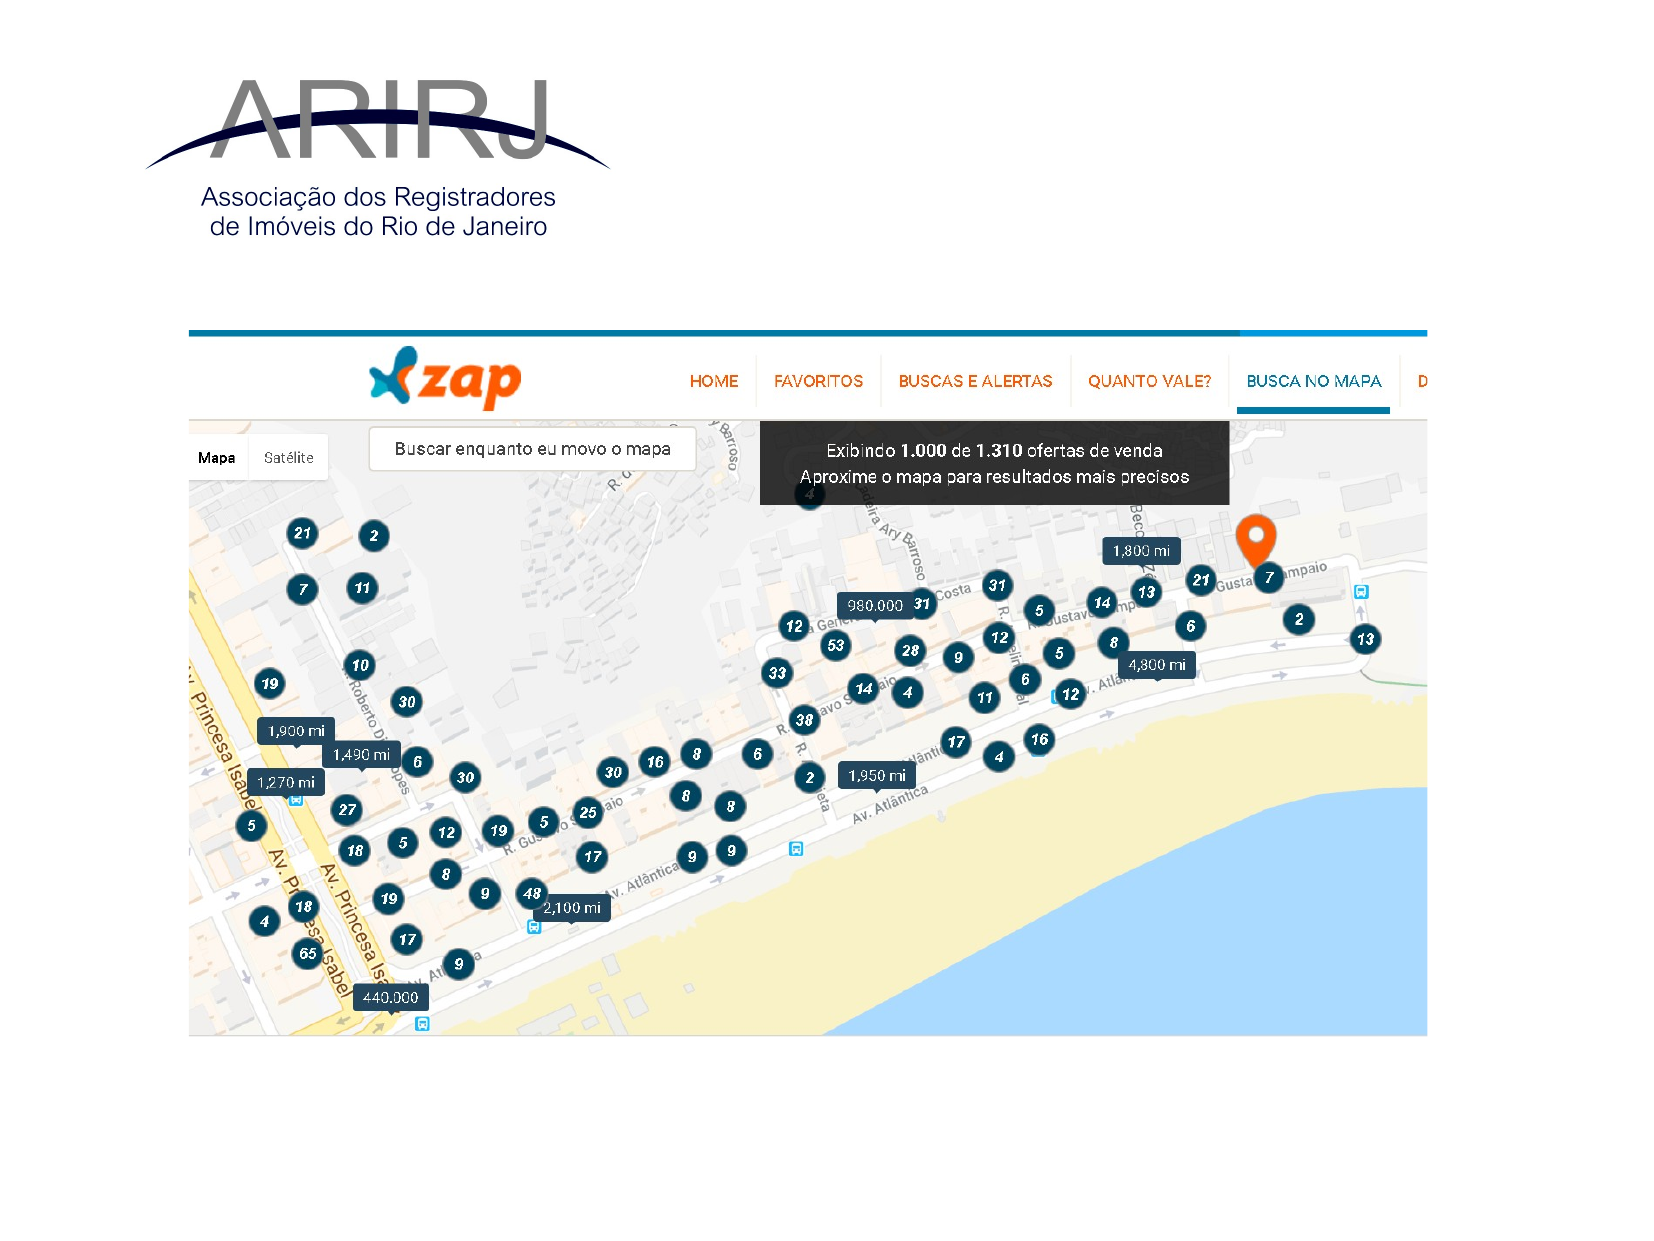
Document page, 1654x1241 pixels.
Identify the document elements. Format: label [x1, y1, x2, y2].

picture [188, 336, 1428, 1037]
picture [94, 23, 662, 284]
